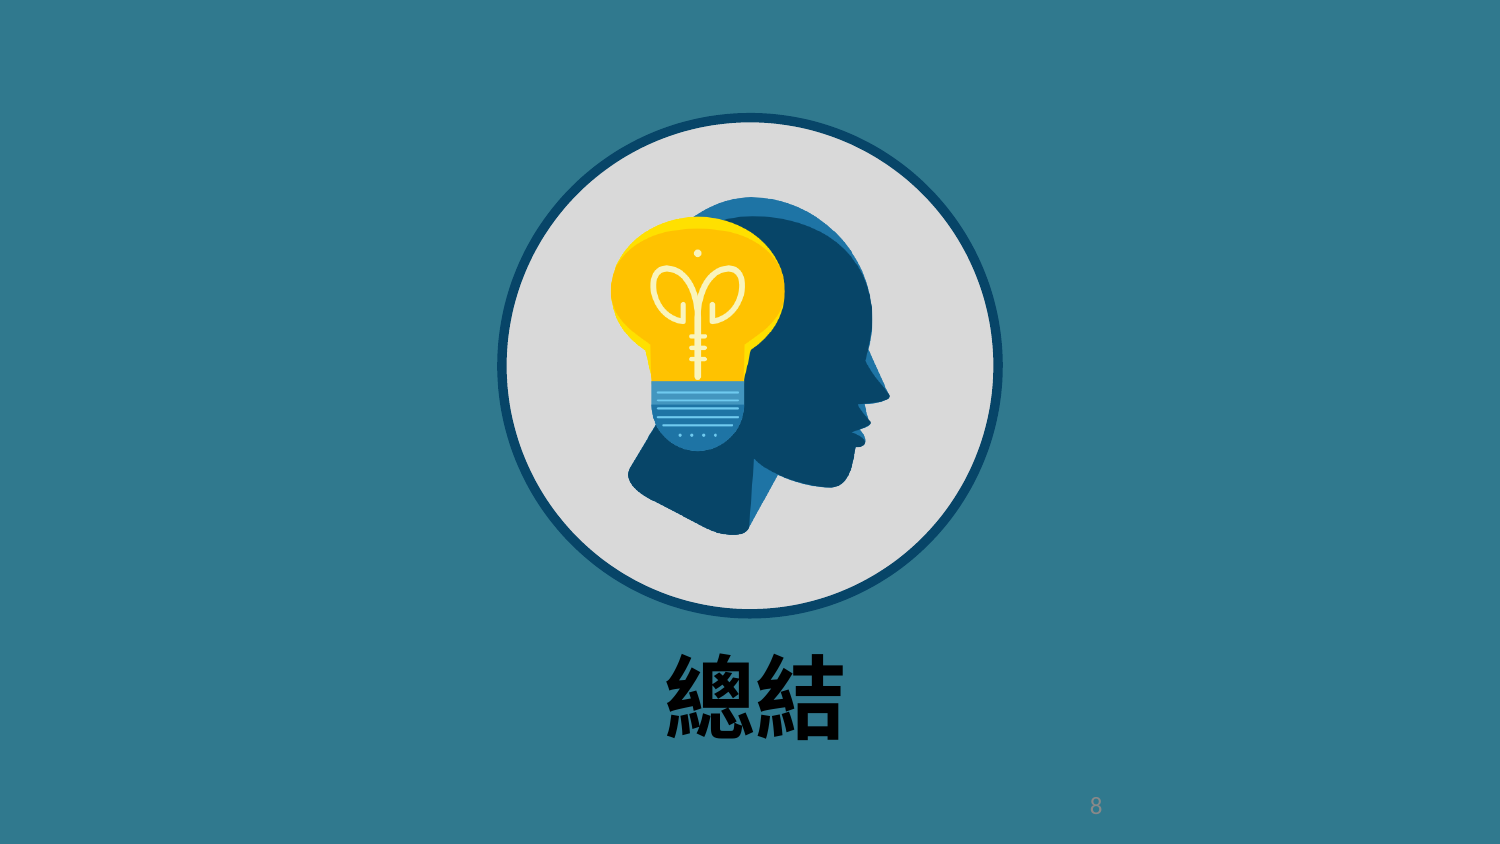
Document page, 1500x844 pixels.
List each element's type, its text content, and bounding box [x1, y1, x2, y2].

text_box 8 [1074, 782, 1426, 828]
picture [581, 197, 919, 535]
text_box [501, 117, 999, 614]
text_box 總結 [515, 632, 997, 760]
